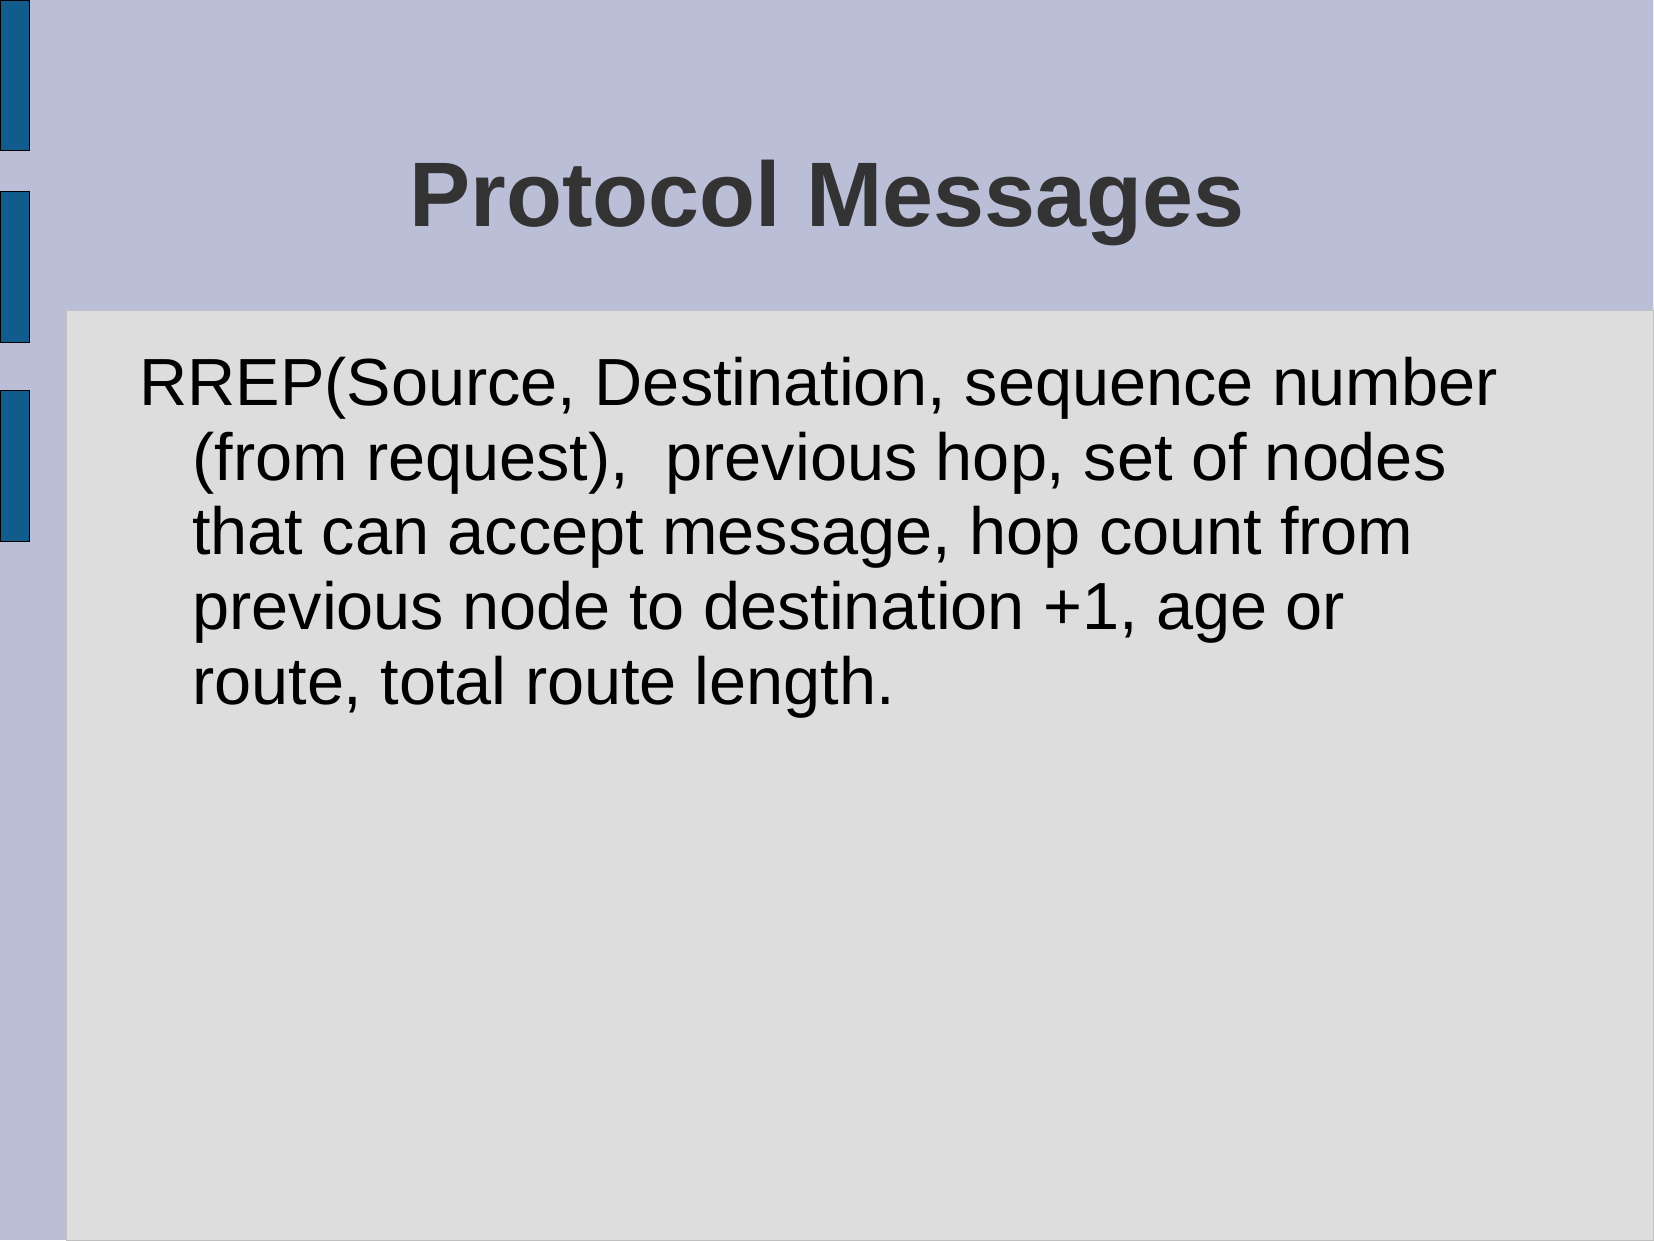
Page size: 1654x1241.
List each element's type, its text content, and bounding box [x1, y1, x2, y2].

title Protocol Messages [121, 91, 1534, 299]
list RREP(Source, Destination, sequence number (from request), previous hop, set of nodes that can accept message, hop count from previous node to destination +1, age or route, total route length. [121, 344, 1534, 1127]
